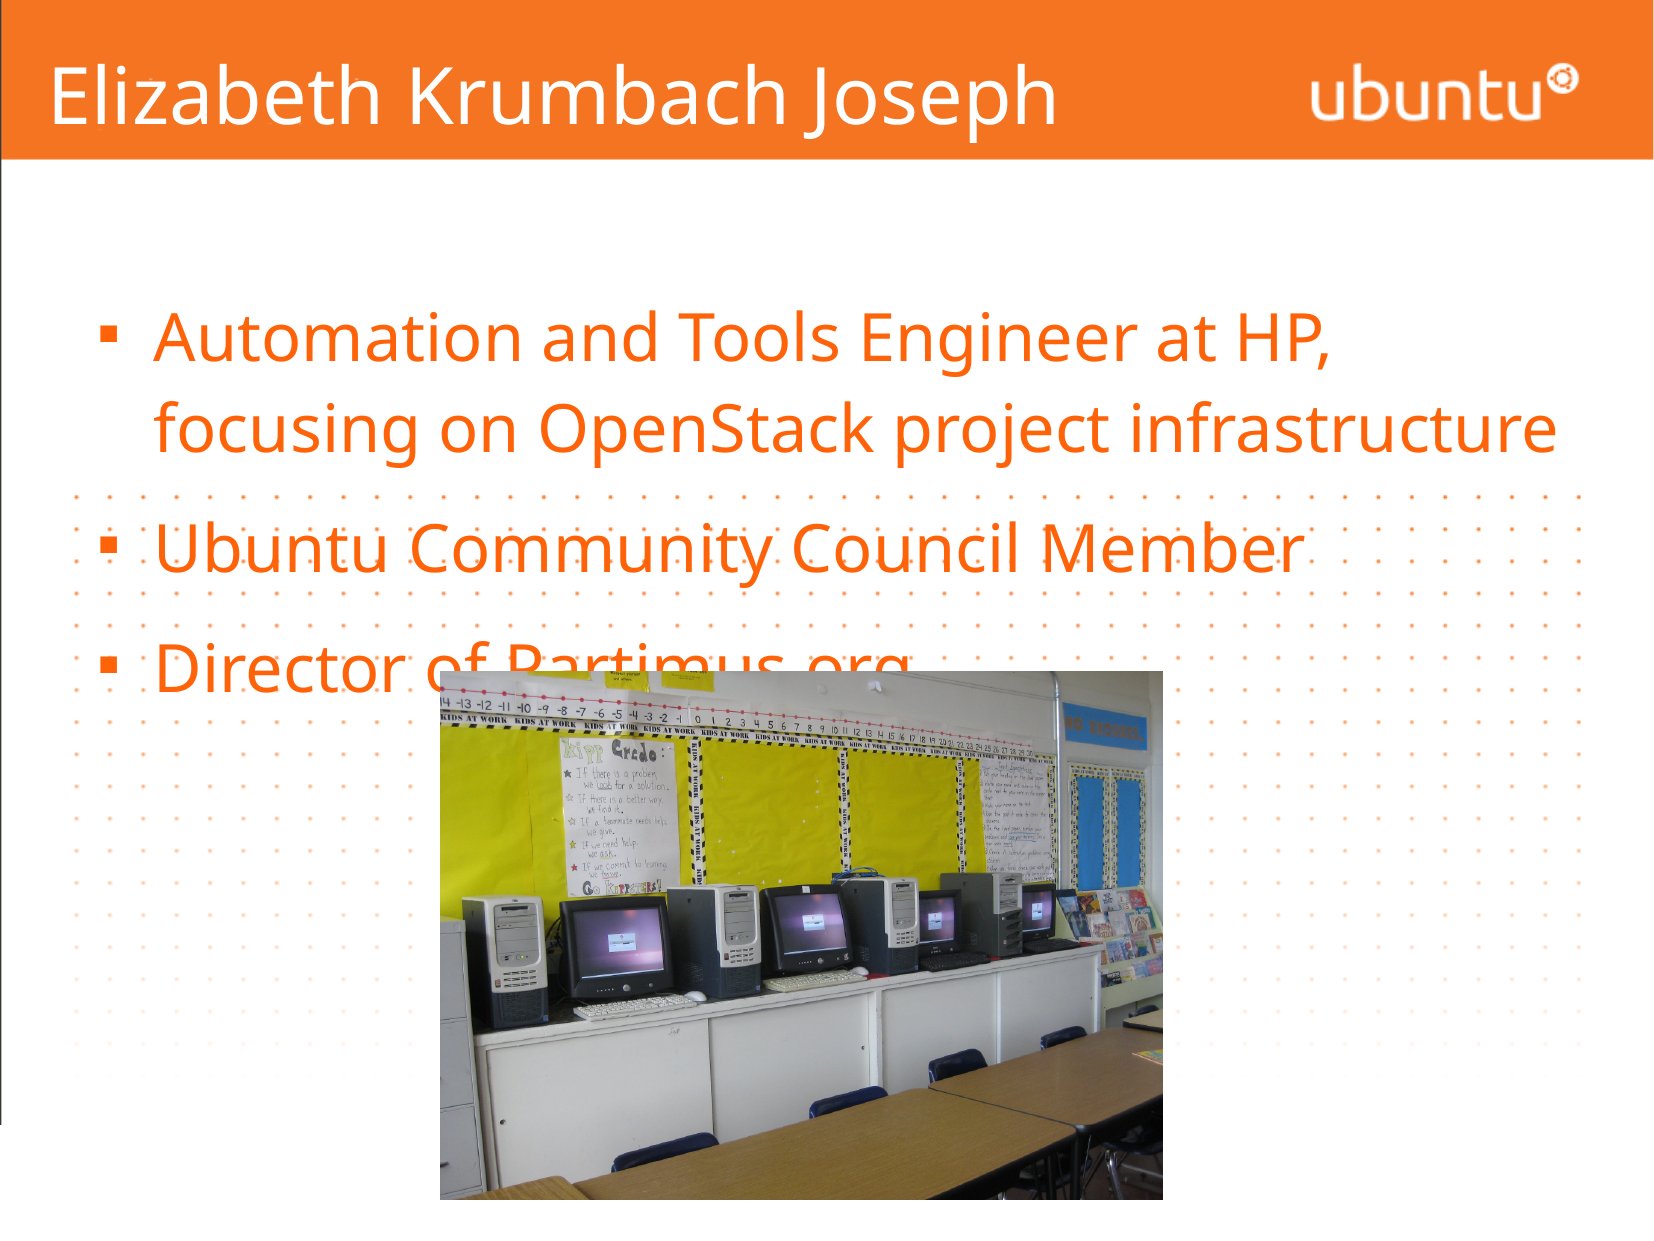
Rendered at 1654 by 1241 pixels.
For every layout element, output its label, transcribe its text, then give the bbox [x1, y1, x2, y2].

title Elizabeth Krumbach Joseph [47, 29, 1276, 158]
list Automation and Tools Engineer at HP, focusing on OpenStack project infrastructure Ubuntu Community Council Member Director of Partimus.org [82, 290, 1571, 1109]
picture [0, 0, 1654, 1201]
